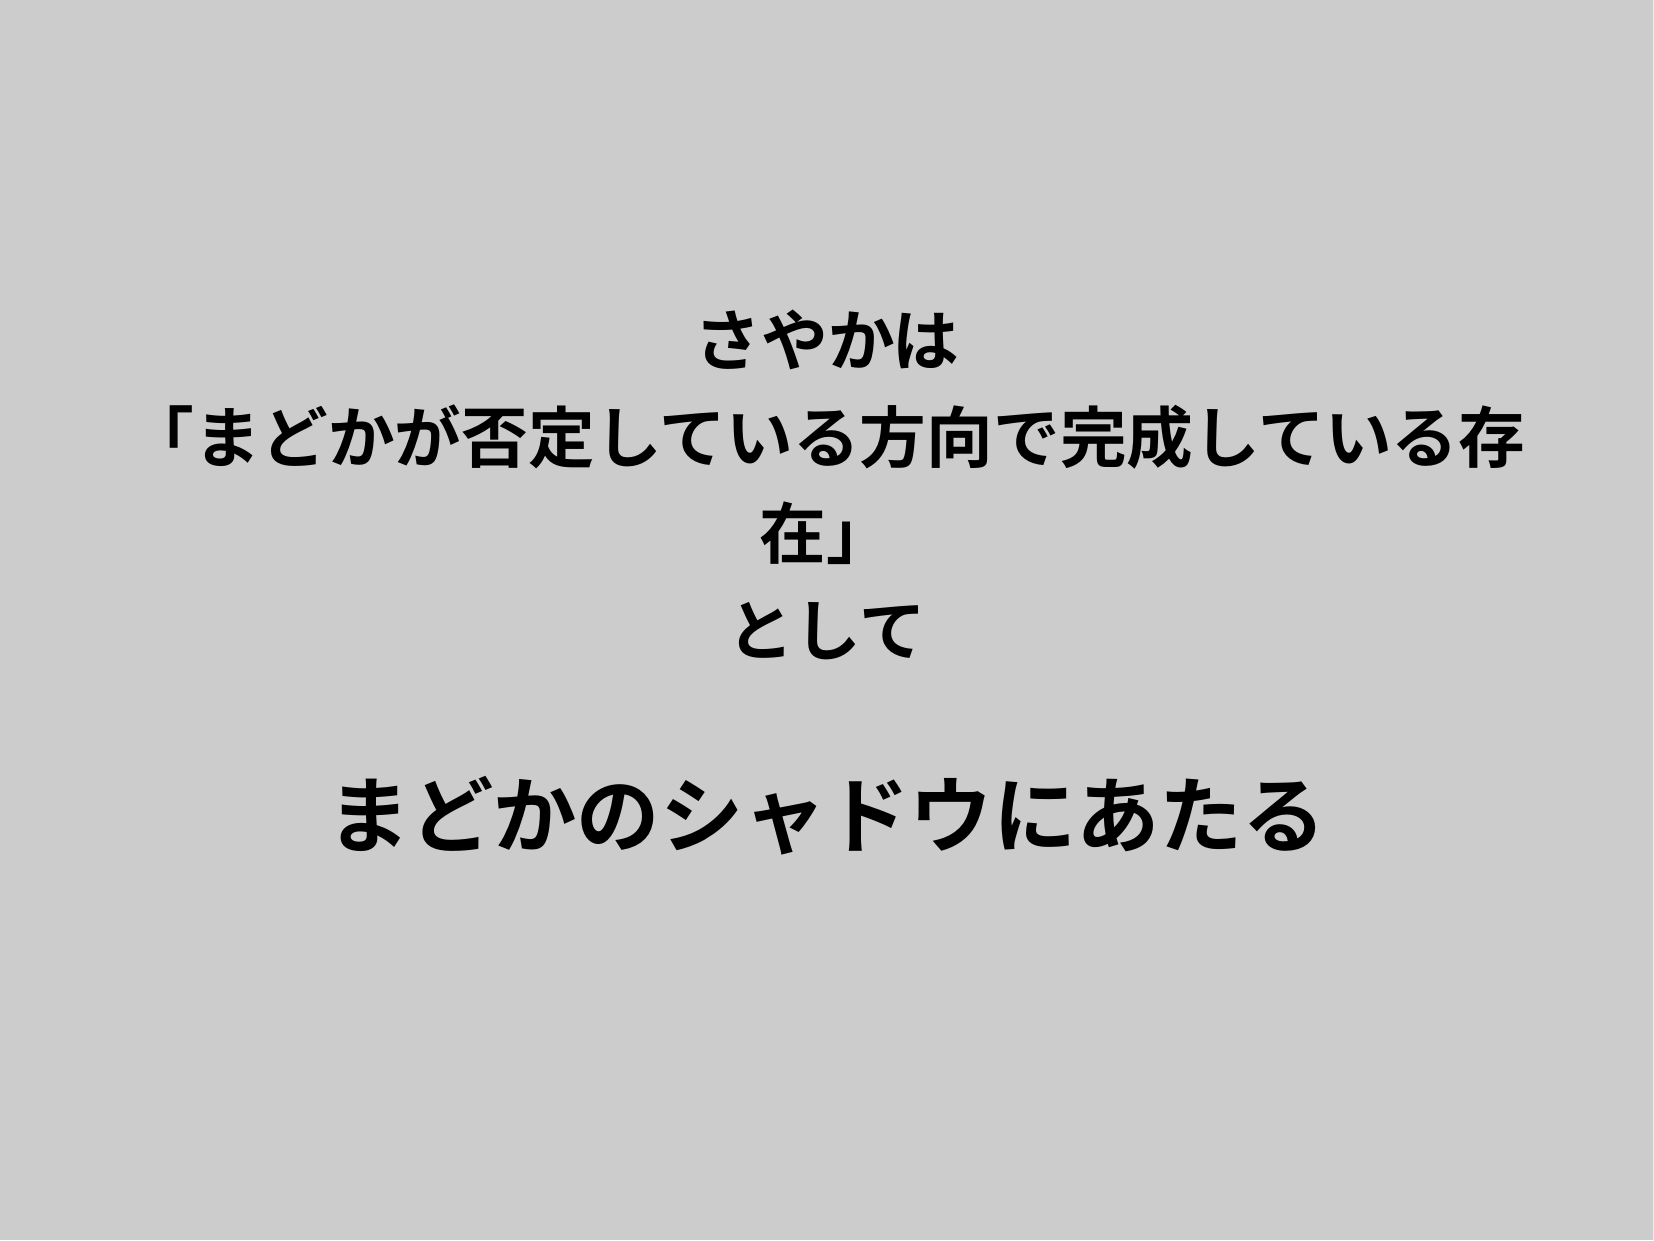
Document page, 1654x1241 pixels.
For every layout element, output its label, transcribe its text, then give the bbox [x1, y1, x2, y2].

subtitle さやかは 「まどかが否定している方向で完成している存在」 として まどかのシャドウにあたる [82, 56, 1571, 1102]
